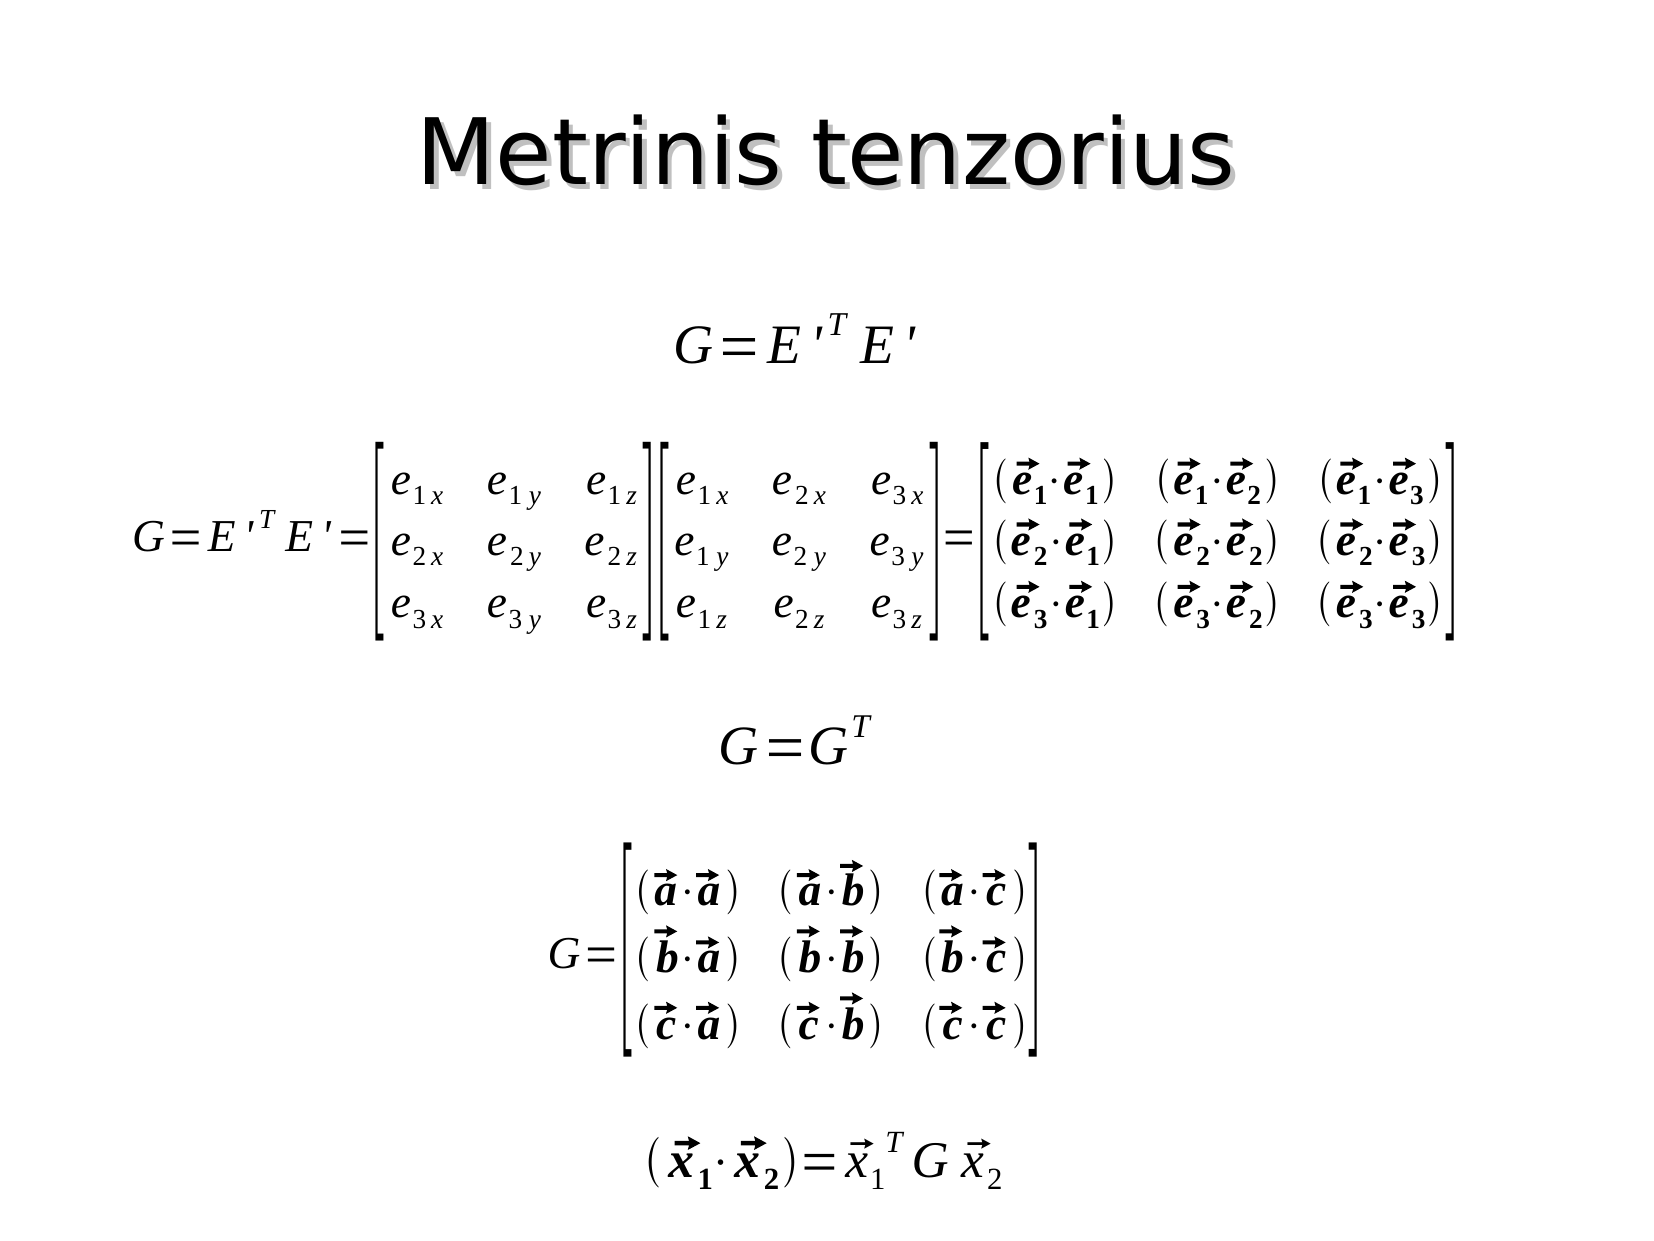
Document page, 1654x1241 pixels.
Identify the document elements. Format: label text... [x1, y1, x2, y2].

chart [667, 305, 922, 376]
chart [712, 707, 876, 778]
title Metrinis tenzorius [82, 56, 1571, 250]
chart [639, 1125, 1009, 1197]
chart [125, 439, 1463, 644]
chart [541, 841, 1048, 1061]
